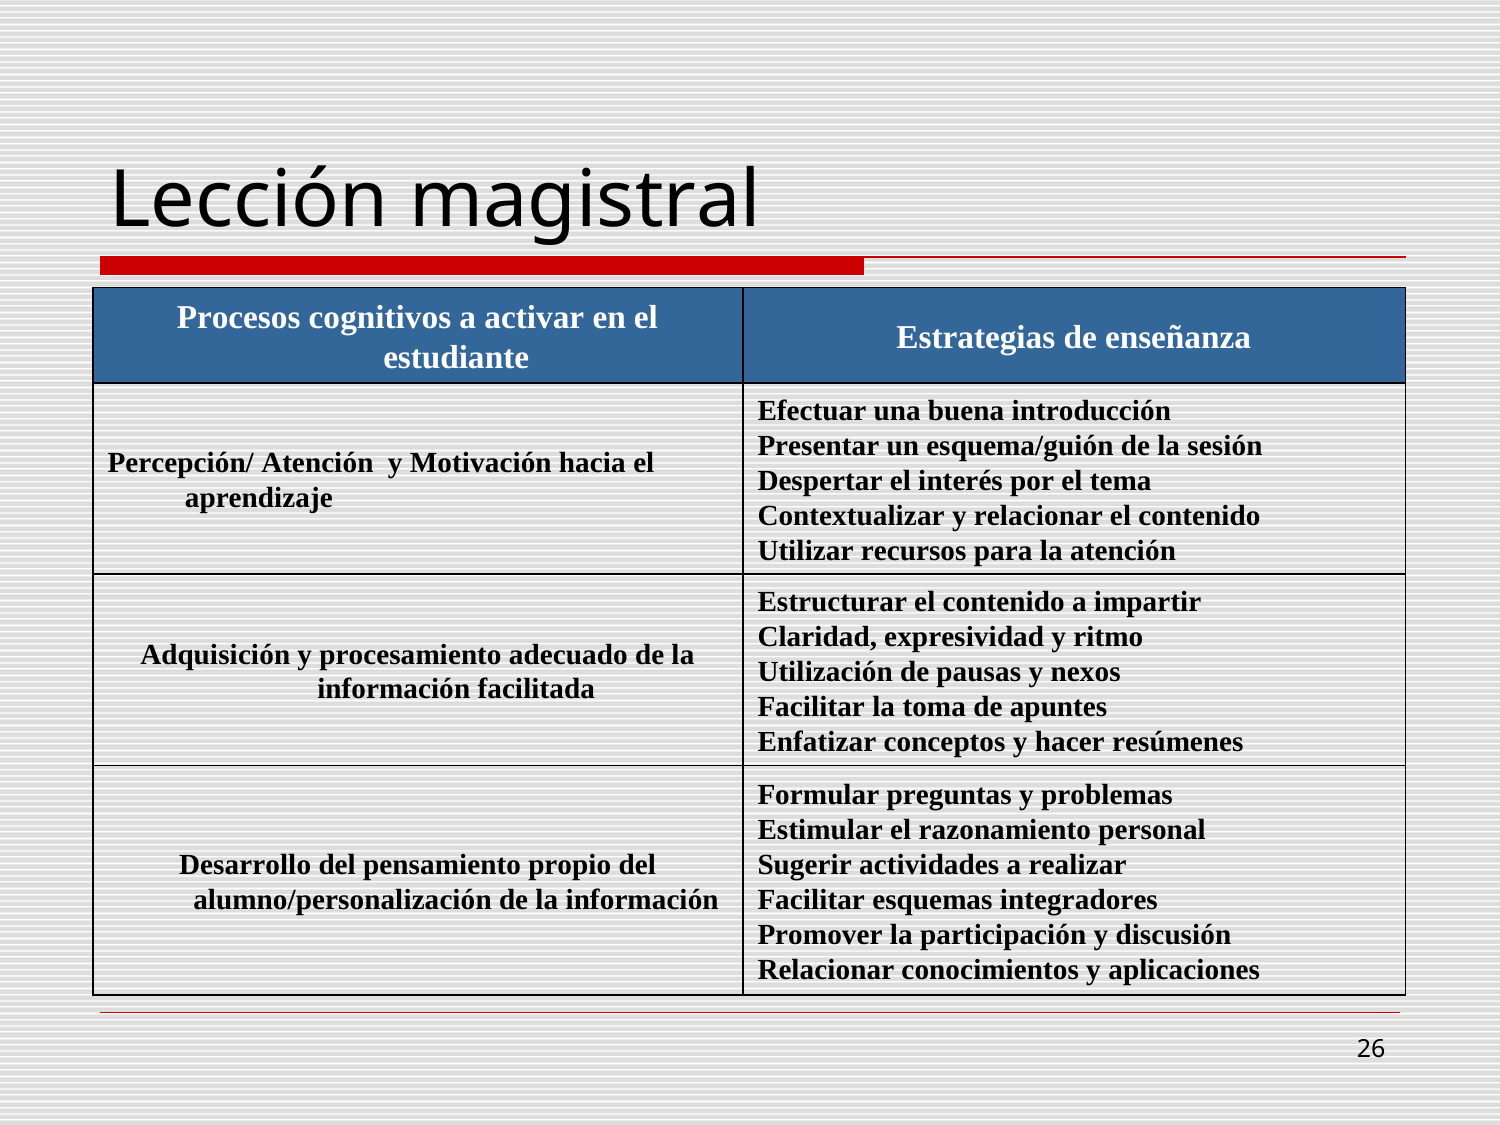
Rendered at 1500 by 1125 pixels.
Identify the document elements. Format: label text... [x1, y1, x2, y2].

table_cell Desarrollo del pensamiento propio del alumno/personalización de la información [94, 766, 742, 994]
table_cell Estructurar el contenido a impartir Claridad, expresividad y ritmo Utilización de pausas y nexos Facilitar la toma de apuntes Enfatizar conceptos y hacer resúmenes [744, 575, 1405, 765]
title Lección magistral [94, 49, 1407, 250]
table_header Estrategias de enseñanza [744, 288, 1405, 382]
picture [0, 0, 1500, 1125]
table_cell Formular preguntas y problemas Estimular el razonamiento personal Sugerir actividades a realizar Facilitar esquemas integradores Promover la participación y discusión Relacionar conocimientos y aplicaciones [744, 766, 1405, 994]
table_cell Adquisición y procesamiento adecuado de la información facilitada [94, 575, 742, 765]
text_box <número> [1074, 1024, 1401, 1103]
table_cell Percepción/ Atención y Motivación hacia el aprendizaje [94, 384, 742, 573]
table_cell Efectuar una buena introducción Presentar un esquema/guión de la sesión Despertar el interés por el tema Contextualizar y relacionar el contenido Utilizar recursos para la atención [744, 384, 1405, 573]
table_header Procesos cognitivos a activar en el estudiante [94, 288, 742, 382]
